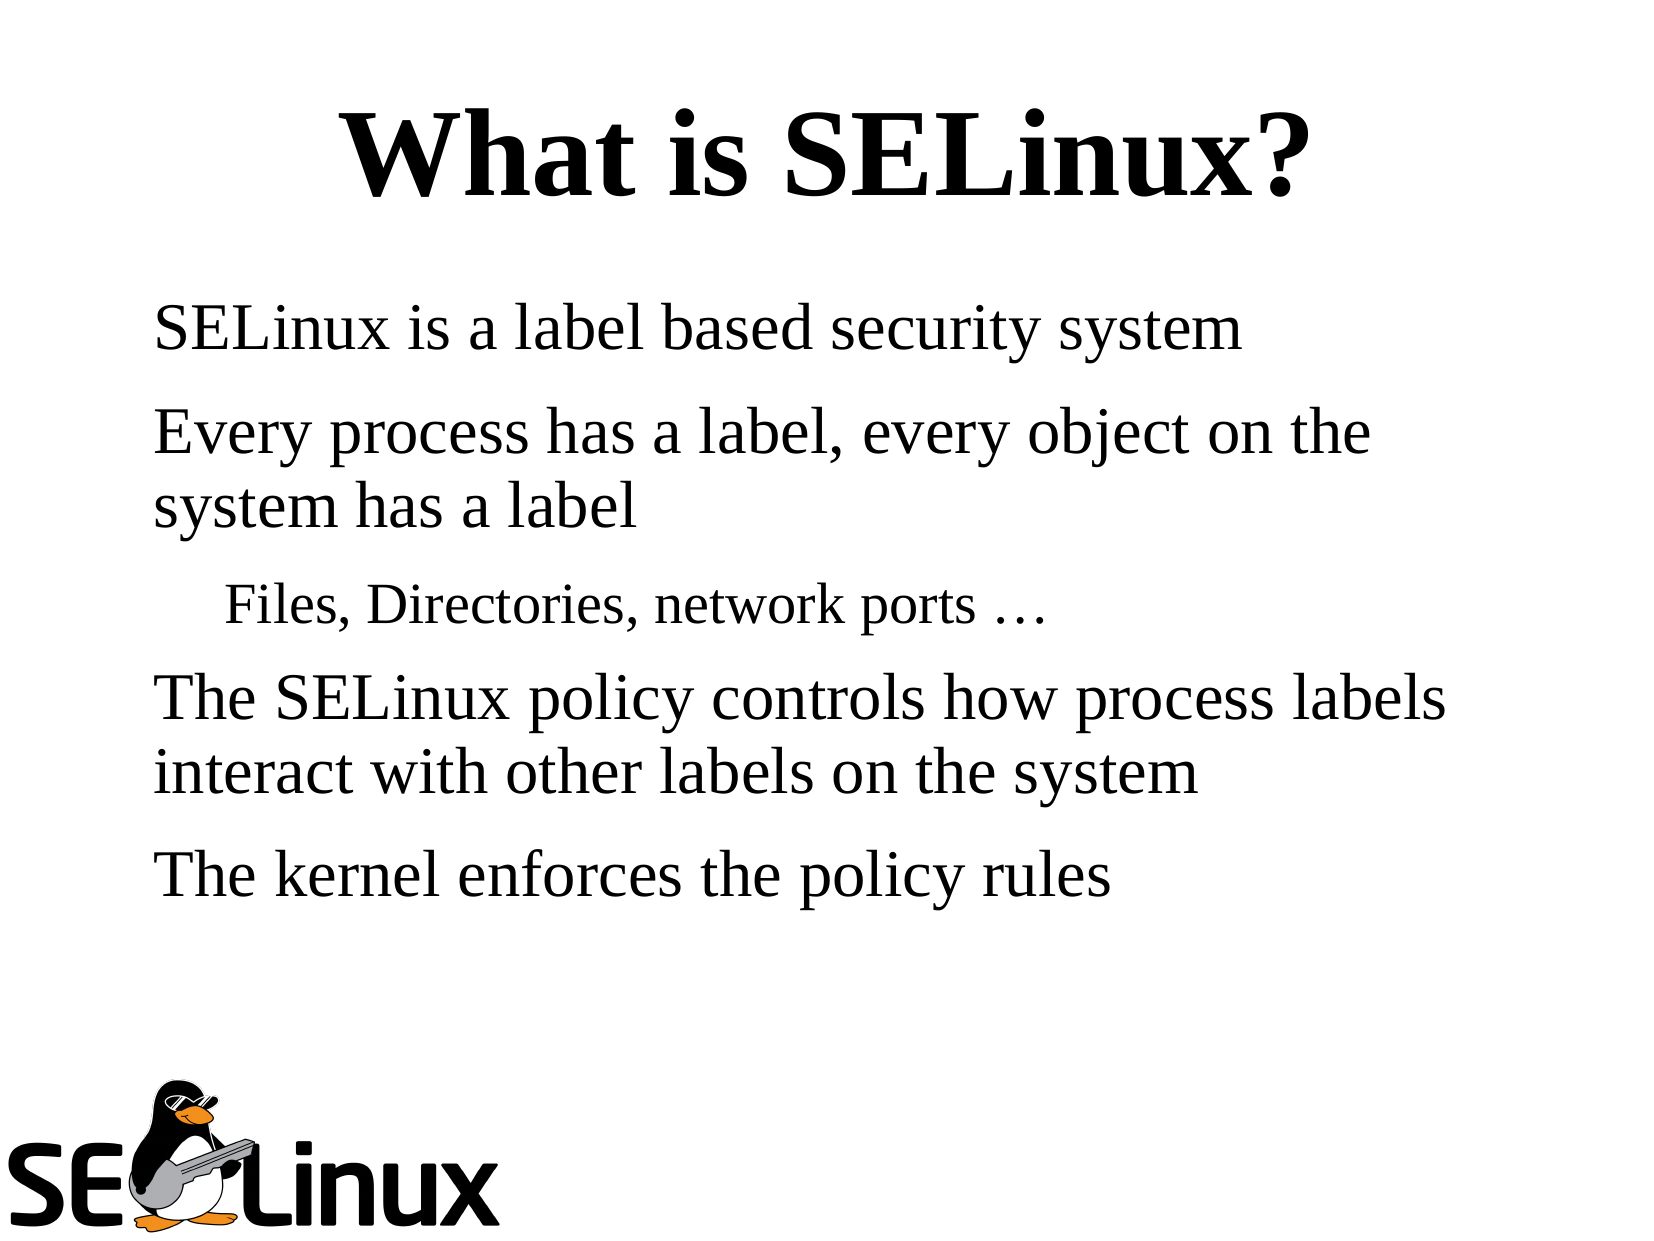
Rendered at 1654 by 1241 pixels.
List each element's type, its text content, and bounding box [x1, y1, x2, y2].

list SELinux is a label based security system Every process has a label, every object on the system has a label Files, Directories, network ports … The SELinux policy controls how process labels interact with other labels on the system The kernel enforces the policy rules [82, 290, 1571, 1010]
title What is SELinux? [82, 49, 1571, 257]
picture [0, 919, 526, 1241]
